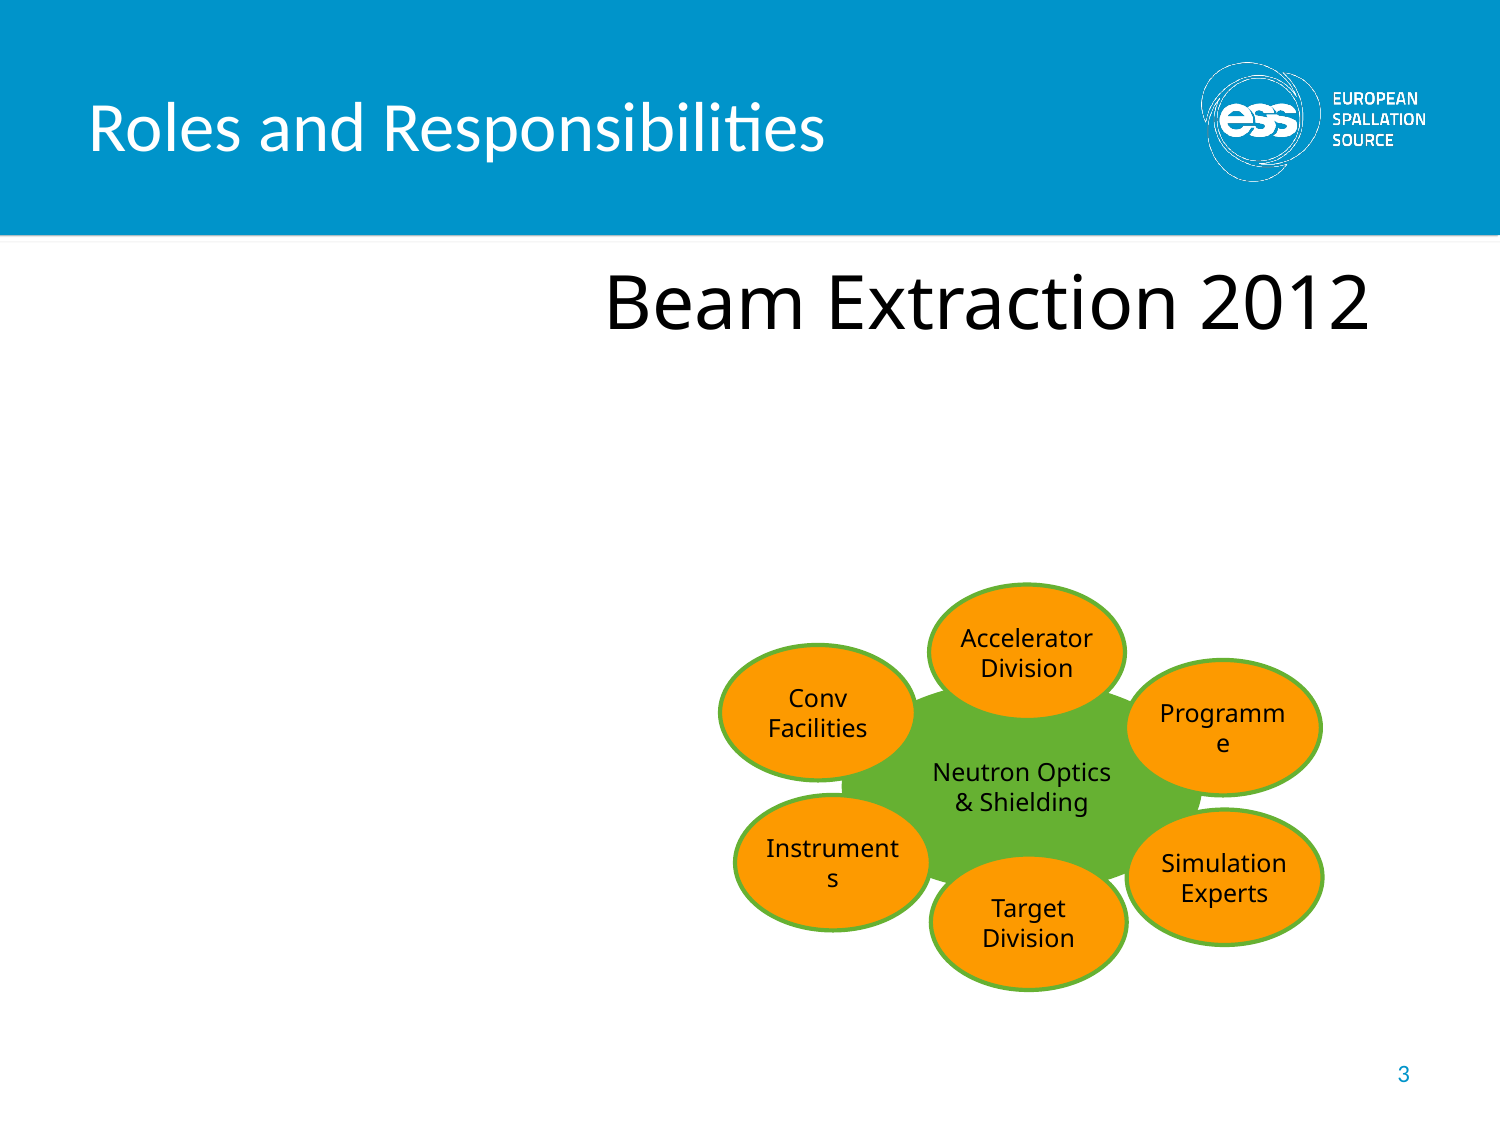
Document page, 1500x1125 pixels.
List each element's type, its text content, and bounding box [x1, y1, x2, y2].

text_box Beam Extraction 2012 [603, 254, 1372, 345]
text_box Simulation Experts [1126, 809, 1323, 946]
text_box Accelerator Division [929, 584, 1126, 721]
title Roles and Responsibilities [75, 73, 1425, 173]
text_box Neutron Optics & Shielding [843, 692, 1200, 882]
text_box Target Division [930, 854, 1127, 991]
text_box Instruments [735, 794, 931, 931]
text_box Conv Facilities [720, 644, 916, 781]
text_box Programme [1125, 659, 1321, 796]
slide_number <number> [1074, 1042, 1425, 1103]
